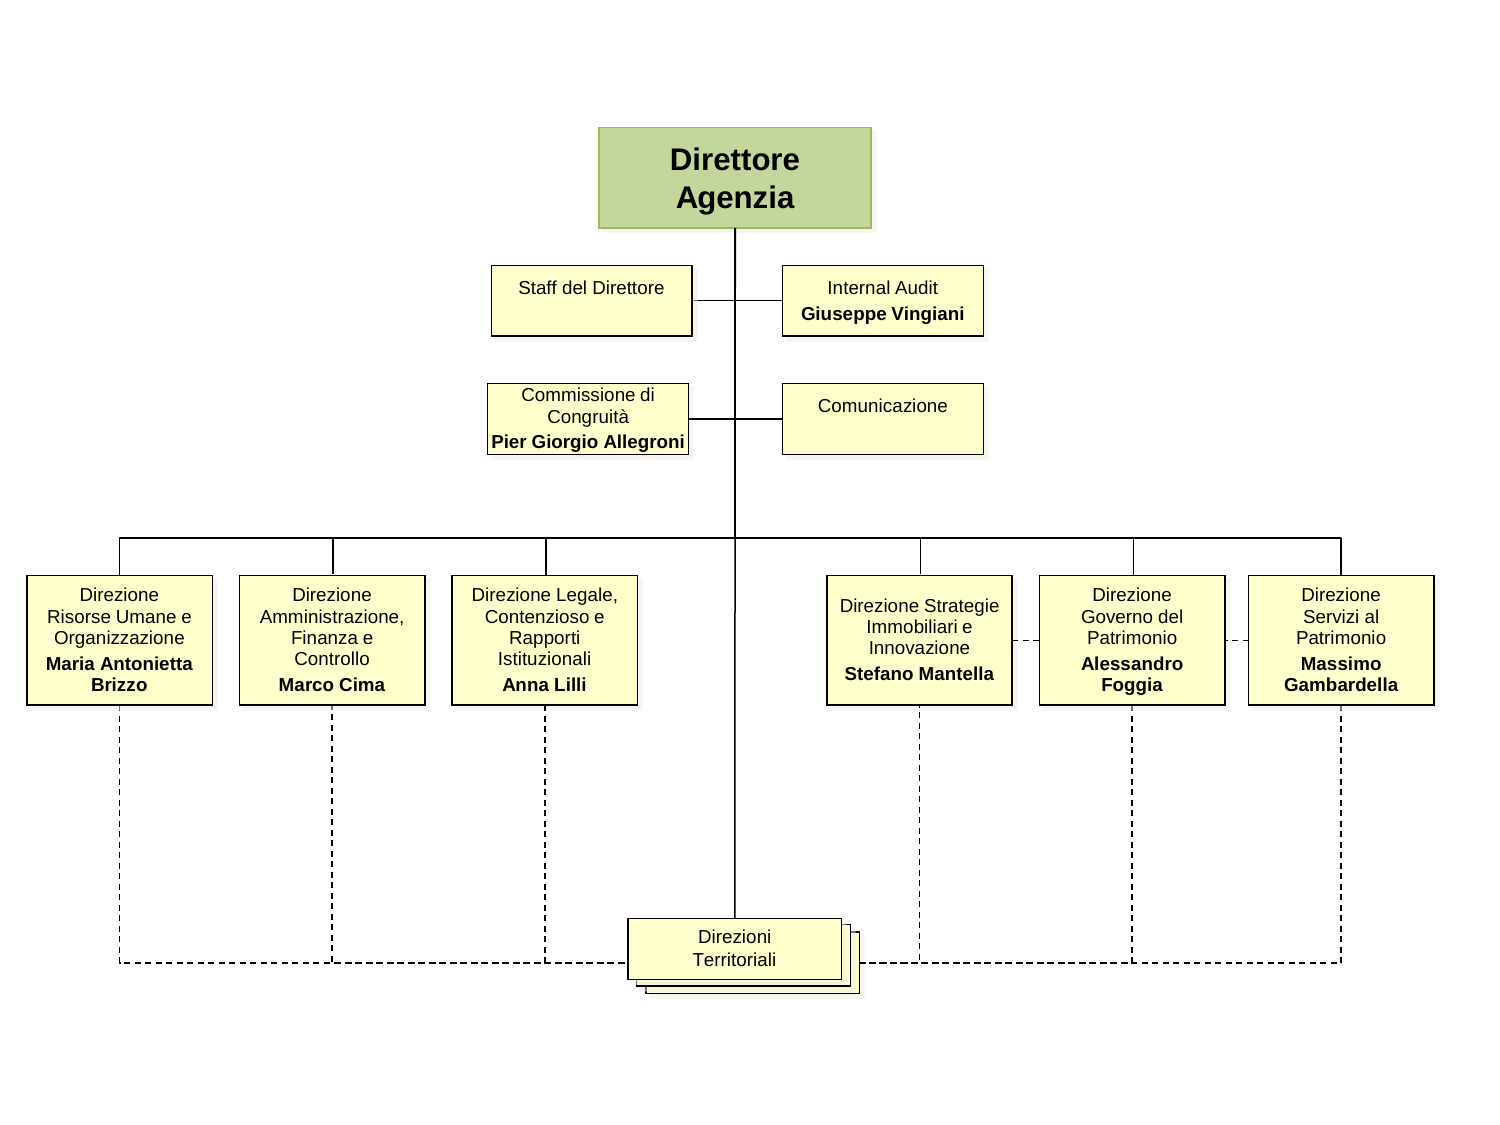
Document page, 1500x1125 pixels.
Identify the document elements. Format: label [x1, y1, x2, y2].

picture [26, 126, 1474, 999]
